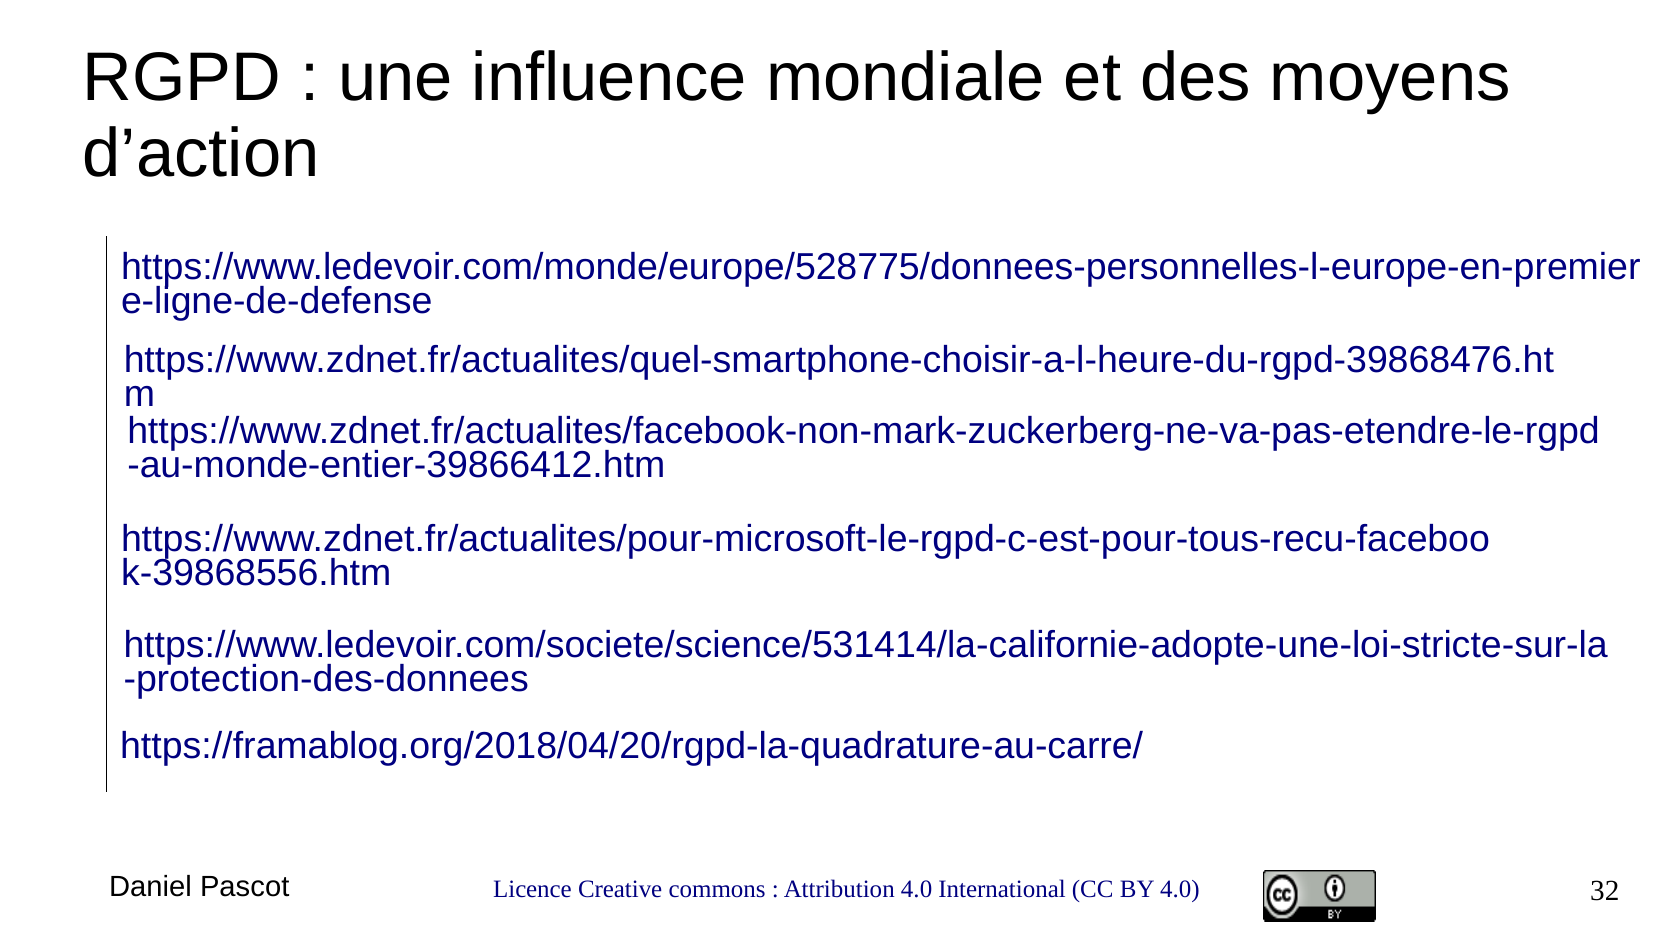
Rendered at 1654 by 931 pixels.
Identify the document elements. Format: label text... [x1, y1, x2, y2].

text_box https://www.zdnet.fr/actualites/quel-smartphone-choisir-a-l-heure-du-rgpd-39868476.htm [109, 338, 1601, 388]
text_box https://framablog.org/2018/04/20/rgpd-la-quadrature-au-carre/ [107, 717, 1355, 788]
text_box https://www.zdnet.fr/actualites/pour-microsoft-le-rgpd-c-est-pour-tous-recu-facebook-39868556.htm [107, 510, 1524, 567]
text_box https://www.ledevoir.com/societe/science/531414/la-californie-adopte-une-loi-stricte-sur-la-protection-des-donnees [108, 616, 1636, 716]
picture [1263, 870, 1376, 922]
text_box https://www.zdnet.fr/actualites/facebook-non-mark-zuckerberg-ne-va-pas-etendre-le-rgpd-au-monde-entier-39866412.htm [112, 402, 1619, 502]
text_box https://www.ledevoir.com/monde/europe/528775/donnees-personnelles-l-europe-en-premiere-ligne-de-defense [106, 238, 1654, 338]
title RGPD : une influence mondiale et des moyens d’action [82, 37, 1571, 193]
